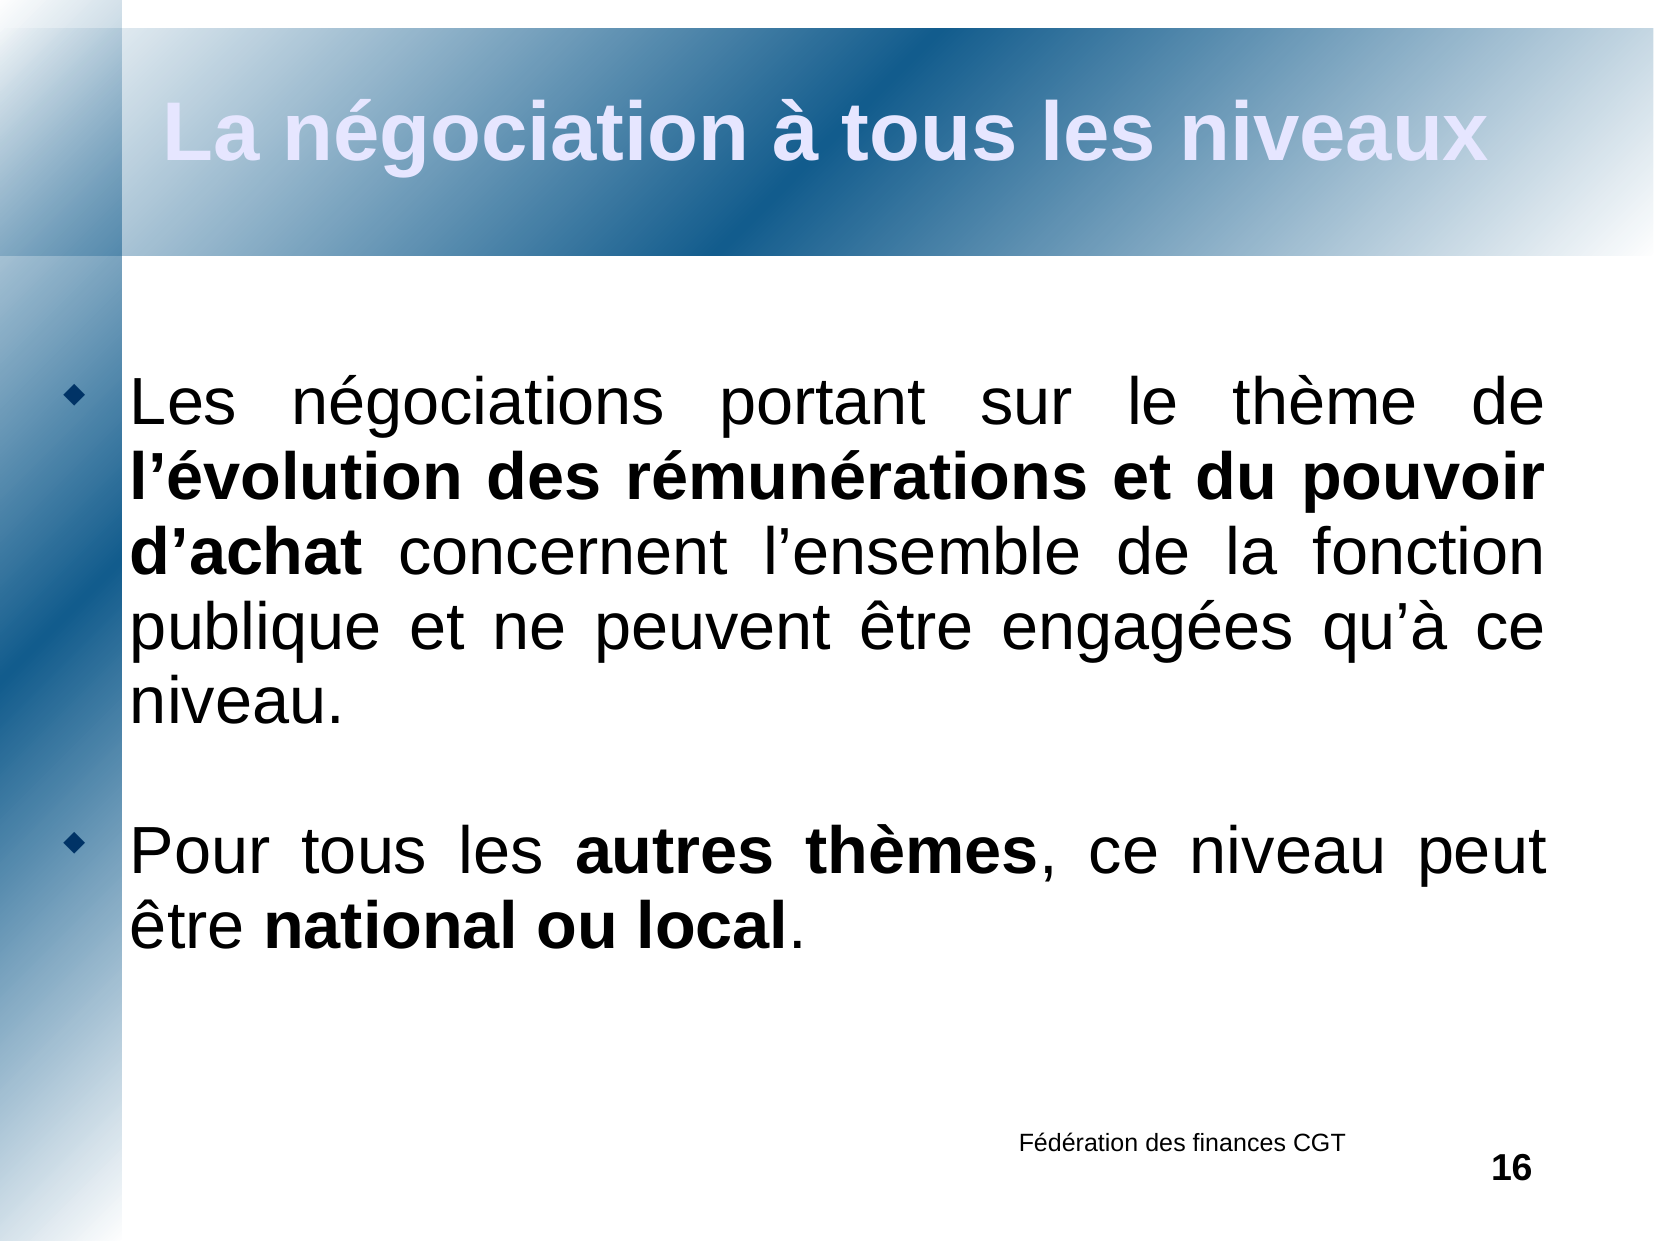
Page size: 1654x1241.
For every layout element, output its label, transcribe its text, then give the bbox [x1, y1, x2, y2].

text_box <numéro> [1476, 1139, 1654, 1211]
title La négociation à tous les niveaux [82, 72, 1571, 191]
list Les négociations portant sur le thème de l’évolution des rémunérations et du pouvoir d’achat concernent l’ensemble de la fonction publique et ne peuvent être engagées qu’à ce niveau. Pour tous les autres thèmes, ce niveau peut être national ou local. [59, 289, 1547, 1147]
text_box Fédération des finances CGT [1003, 1122, 1523, 1165]
